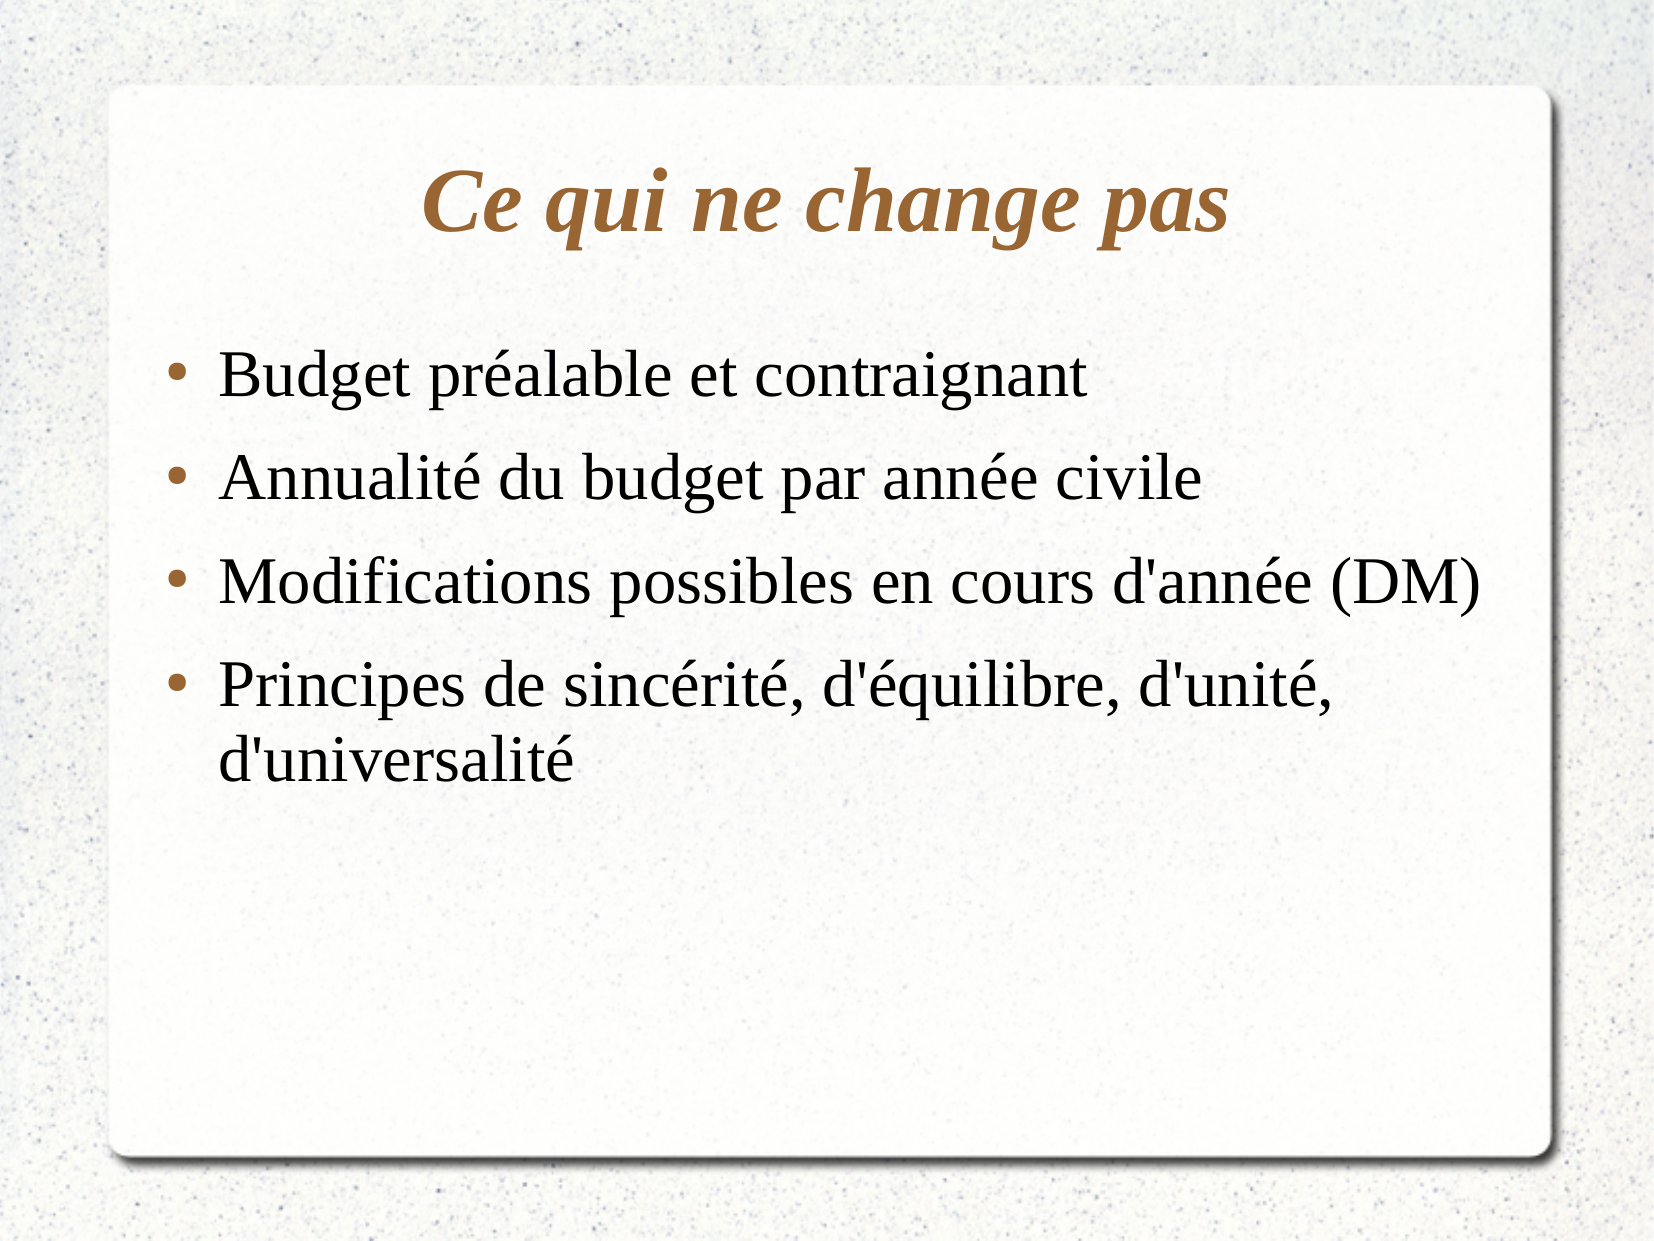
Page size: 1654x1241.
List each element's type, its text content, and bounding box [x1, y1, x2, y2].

picture [0, 0, 1654, 1241]
title Ce qui ne change pas [118, 96, 1536, 304]
list Budget préalable et contraignant Annualité du budget par année civile Modifications possibles en cours d'année (DM) Principes de sincérité, d'équilibre, d'unité, d'universalité [147, 336, 1506, 1056]
